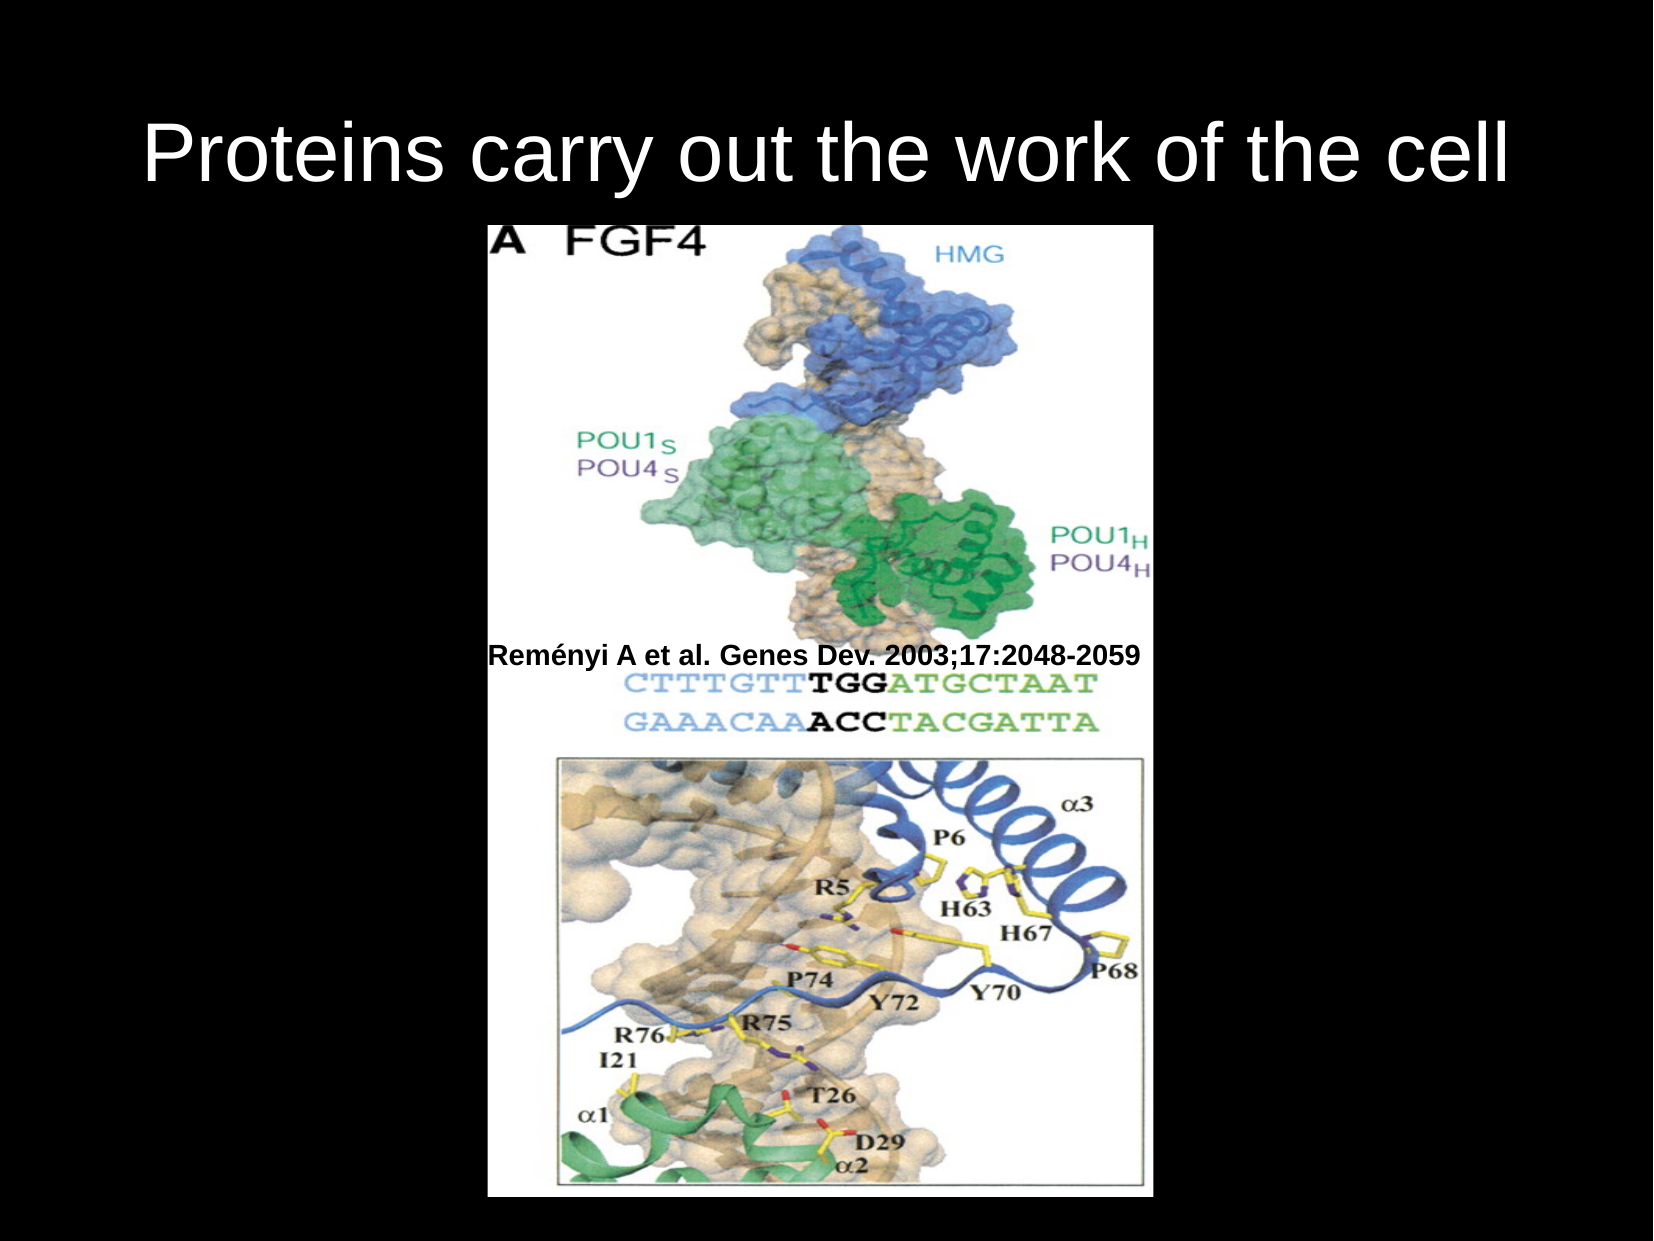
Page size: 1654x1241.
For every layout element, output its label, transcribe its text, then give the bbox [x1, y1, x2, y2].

text_box Reményi A et al. Genes Dev. 2003;17:2048-2059 [487, 637, 1243, 1122]
picture [487, 1122, 1154, 1197]
title Proteins carry out the work of the cell [82, 56, 1571, 250]
picture [487, 225, 1154, 637]
